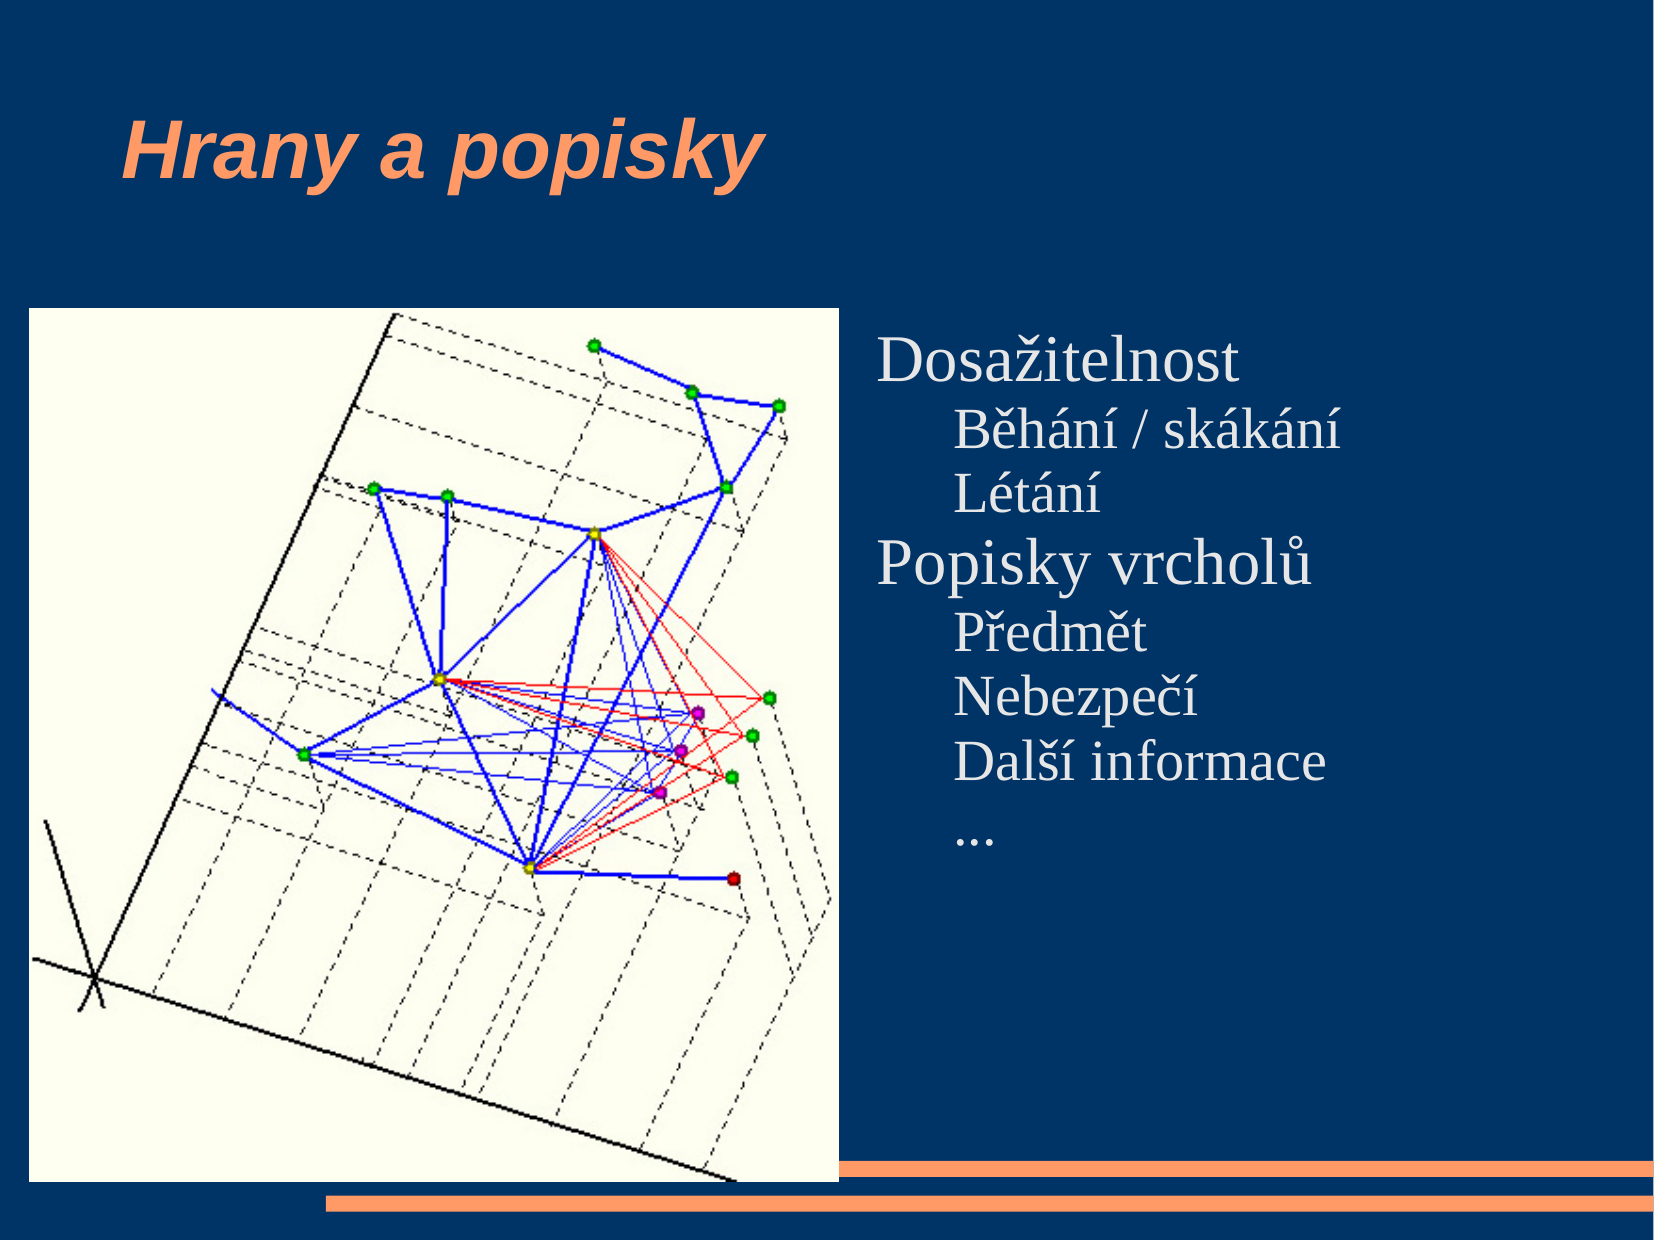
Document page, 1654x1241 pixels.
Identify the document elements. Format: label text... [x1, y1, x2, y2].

list Dosažitelnost Běhání / skákání Létání Popisky vrcholů Předmět Nebezpečí Další informace ... [858, 322, 1562, 1118]
picture [29, 308, 839, 1182]
title Hrany a popisky [121, 46, 1534, 254]
